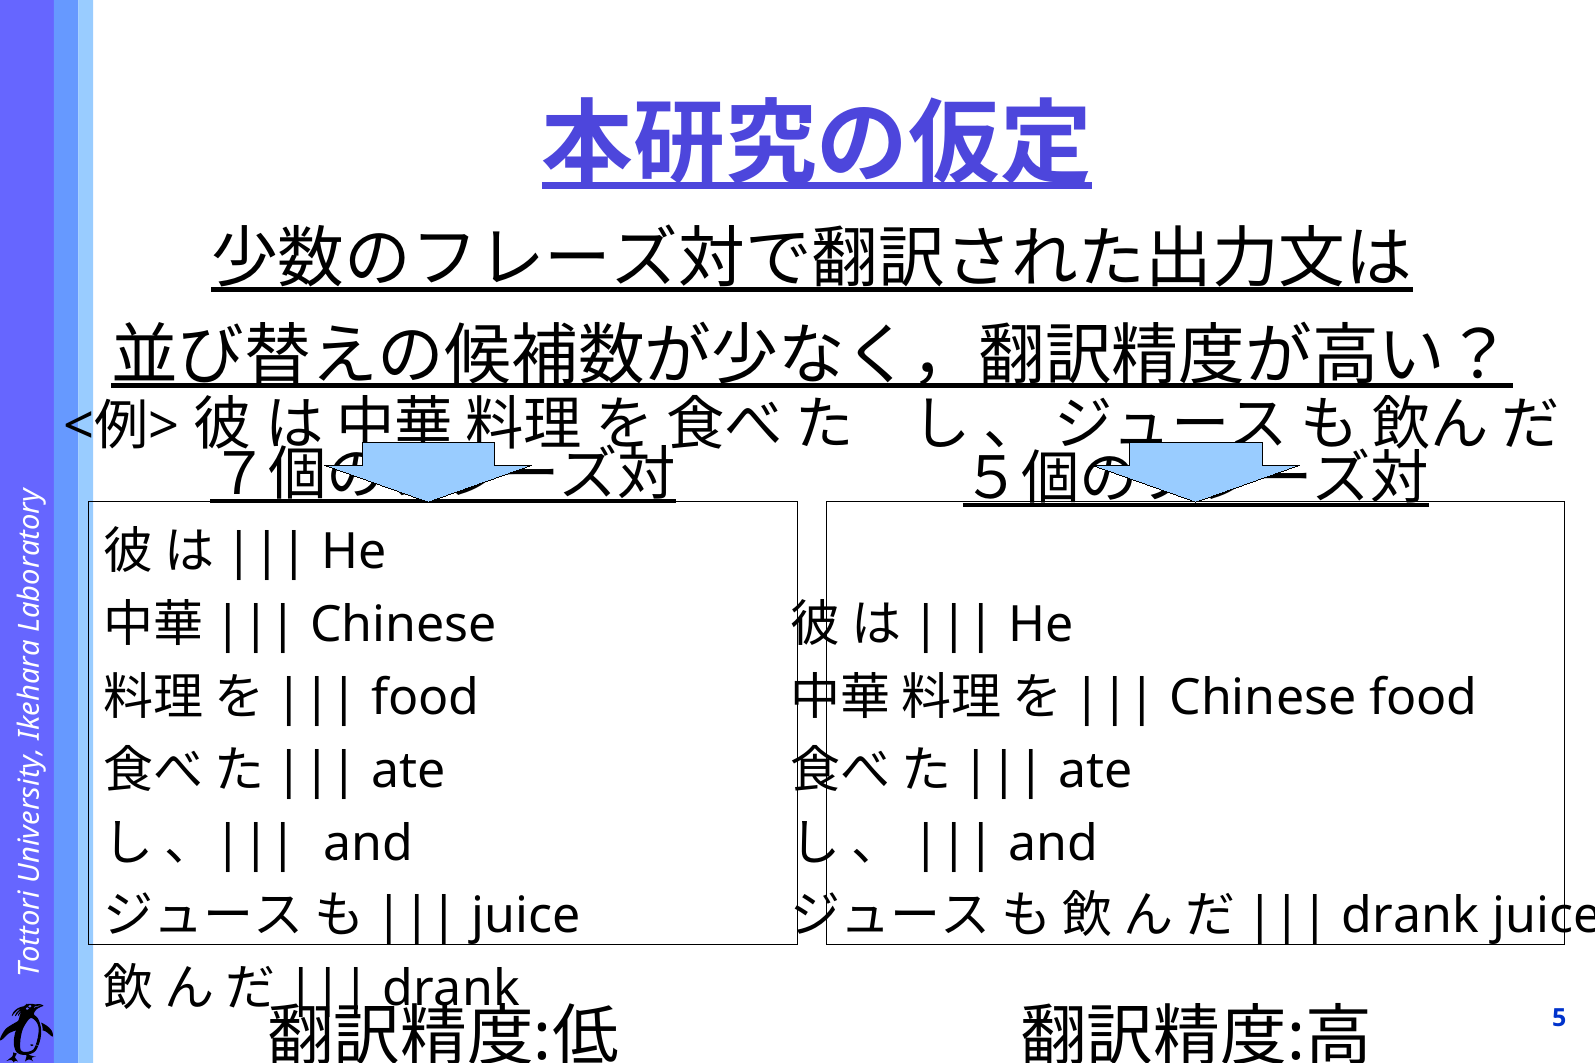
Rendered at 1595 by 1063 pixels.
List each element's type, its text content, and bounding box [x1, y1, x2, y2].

text_box ５個のフレーズ対 彼 は ||| He 中華 料理 を ||| Chinese food 食べ た ||| ate し 、 ||| and ジュース も 飲 ん だ ||| drank juice [826, 501, 1565, 945]
text_box ７個のフレーズ対 彼 は ||| He 中華 ||| Chinese 料理 を ||| food 食べ た ||| ate し 、||| and ジュース も ||| juice 飲 ん だ ||| drank [88, 501, 798, 945]
text_box 翻訳精度:高 [944, 974, 1447, 1056]
text_box [1092, 442, 1300, 503]
text_box 少数のフレーズ対で翻訳された出力文は 並び替えの候補数が少なく，翻訳精度が高い？ [59, 196, 1565, 346]
text_box <例> 彼 は 中華 料理 を 食べ た し 、 ジュース も 飲ん だ [29, 369, 1595, 443]
text_box 翻訳精度:低 [177, 974, 709, 1057]
title 本研究の仮定 [92, 31, 1542, 196]
text_box [324, 442, 532, 503]
